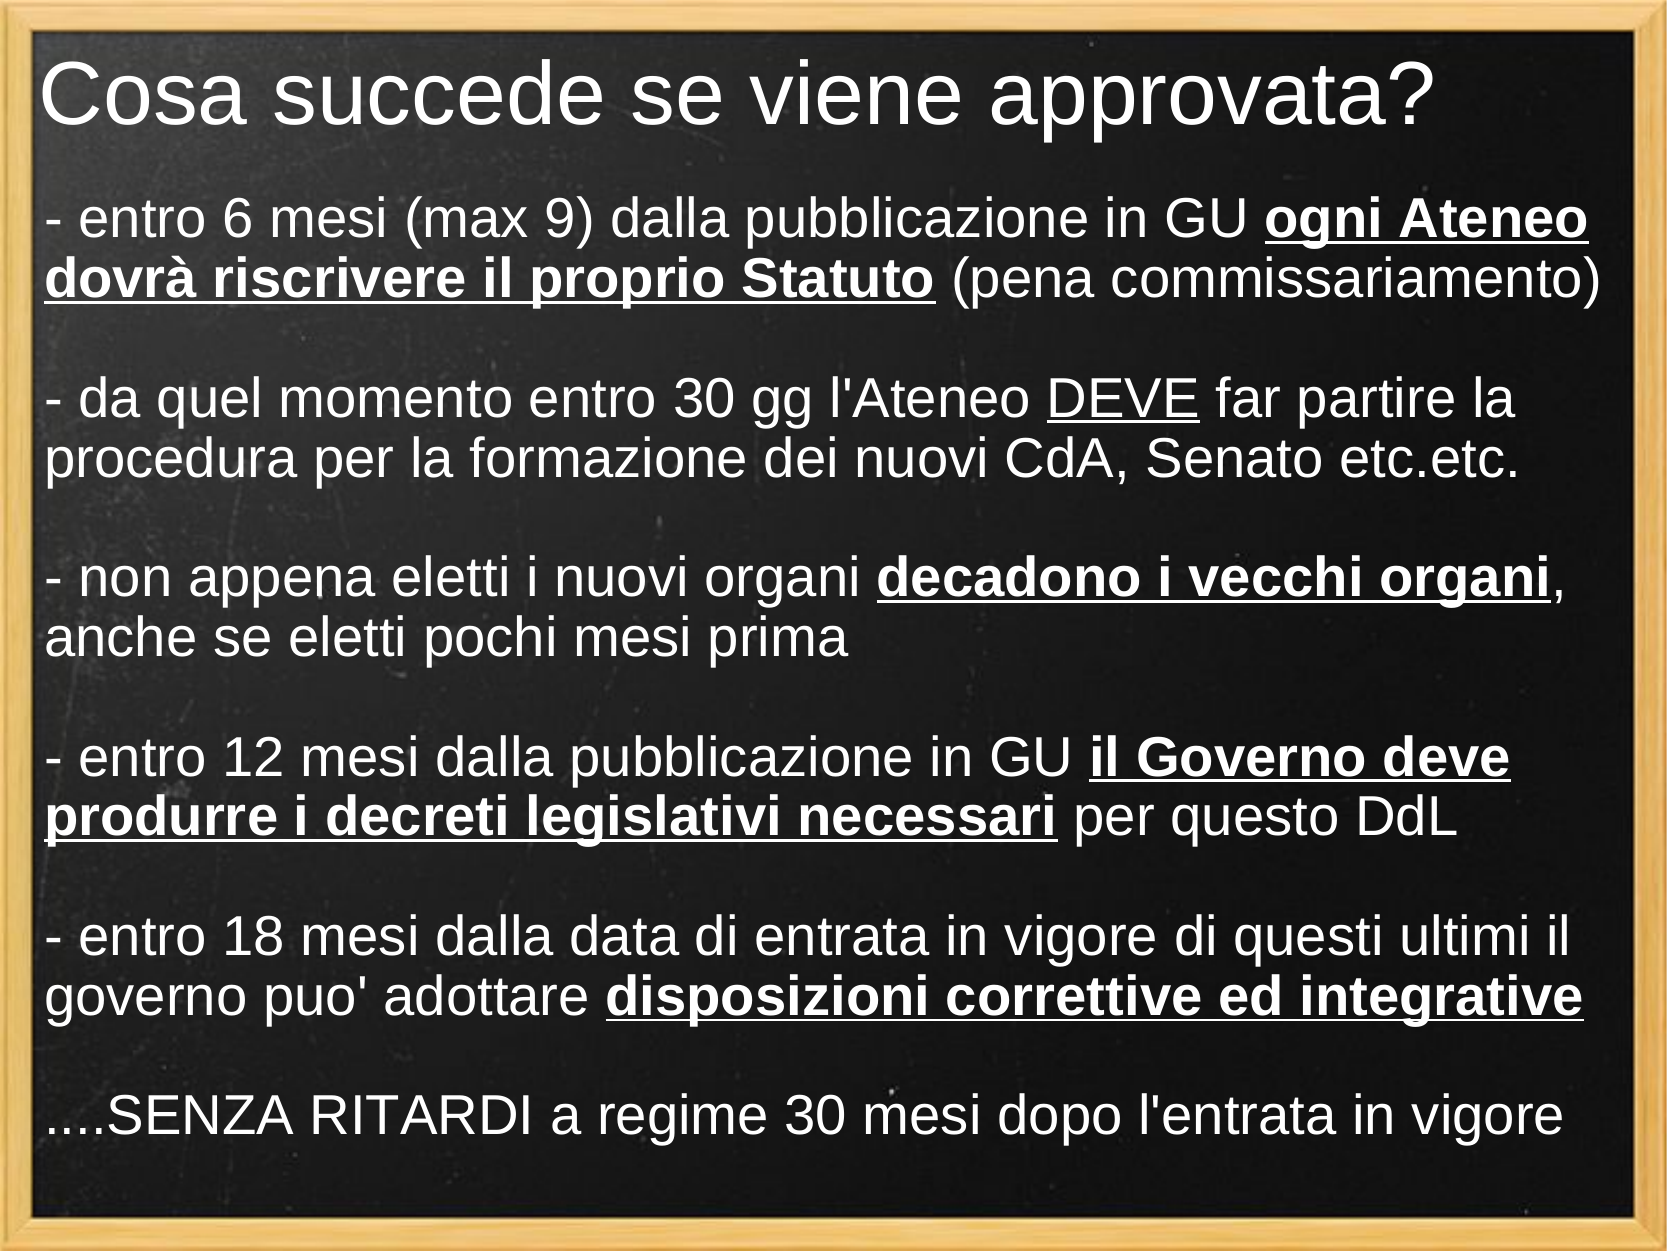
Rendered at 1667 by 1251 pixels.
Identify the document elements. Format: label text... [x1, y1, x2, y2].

picture [0, 0, 1667, 1251]
list - entro 6 mesi (max 9) dalla pubblicazione in GU ogni Ateneo dovrà riscrivere il proprio Statuto (pena commissariamento) - da quel momento entro 30 gg l'Ateneo DEVE far partire la procedura per la formazione dei nuovi CdA, Senato etc.etc. - non appena eletti i nuovi organi decadono i vecchi organi, anche se eletti pochi mesi prima - entro 12 mesi dalla pubblicazione in GU il Governo deve produrre i decreti legislativi necessari per questo DdL - entro 18 mesi dalla data di entrata in vigore di questi ultimi il governo puo' adottare disposizioni correttive ed integrative ....SENZA RITARDI a regime 30 mesi dopo l'entrata in vigore [44, 126, 1630, 1213]
title Cosa succede se viene approvata? [38, 48, 1625, 201]
